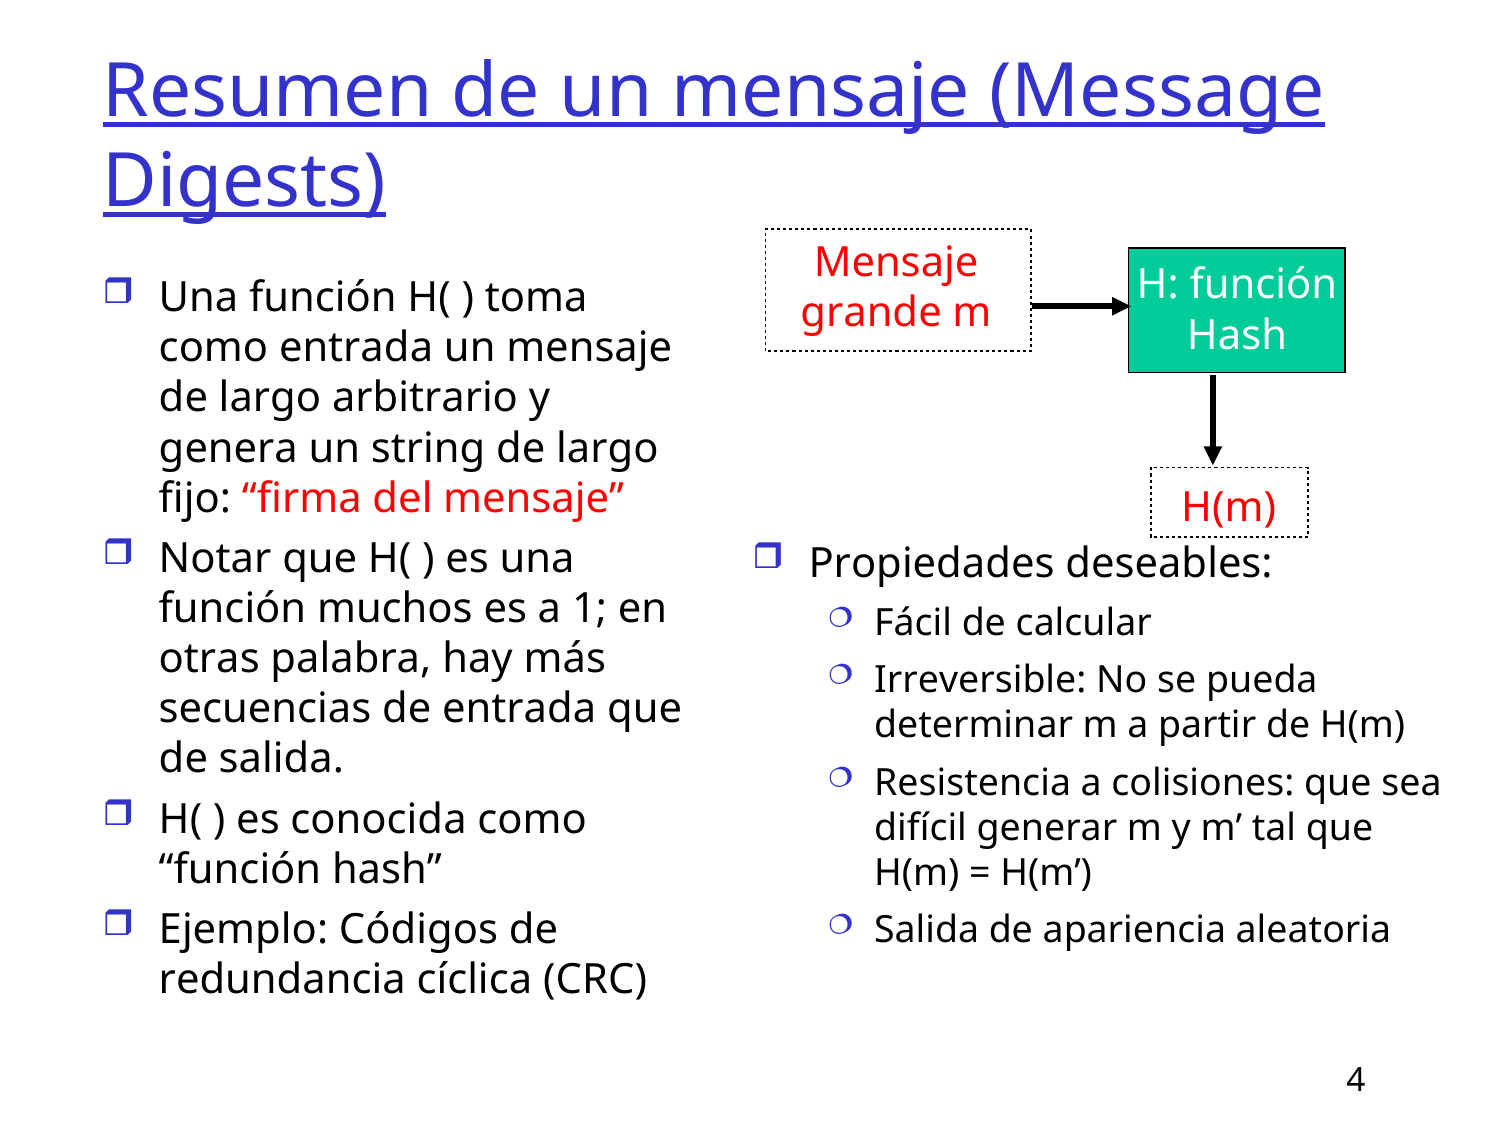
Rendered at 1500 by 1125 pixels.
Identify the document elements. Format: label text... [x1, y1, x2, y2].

list Una función H( ) toma como entrada un mensaje de largo arbitrario y genera un string de largo fijo: “firma del mensaje” Notar que H( ) es una función muchos es a 1; en otras palabra, hay más secuencias de entrada que de salida. H( ) es conocida como “función hash” Ejemplo: Códigos de redundancia cíclica (CRC) [87, 262, 713, 1026]
text_box [1150, 467, 1309, 471]
text_box [765, 229, 1031, 352]
text_box Mensaje grande m [764, 227, 1028, 343]
title Resumen de un mensaje (Message Digests) [87, 33, 1363, 229]
text_box H(m) [1141, 471, 1316, 538]
text_box H: función Hash [1121, 249, 1353, 366]
list Propiedades deseables: Fácil de calcular Irreversible: No se pueda determinar m a partir de H(m) Resistencia a colisiones: que sea difícil generar m y m’ tal que H(m) = H(m’) Salida de apariencia aleatoria [737, 527, 1458, 1026]
